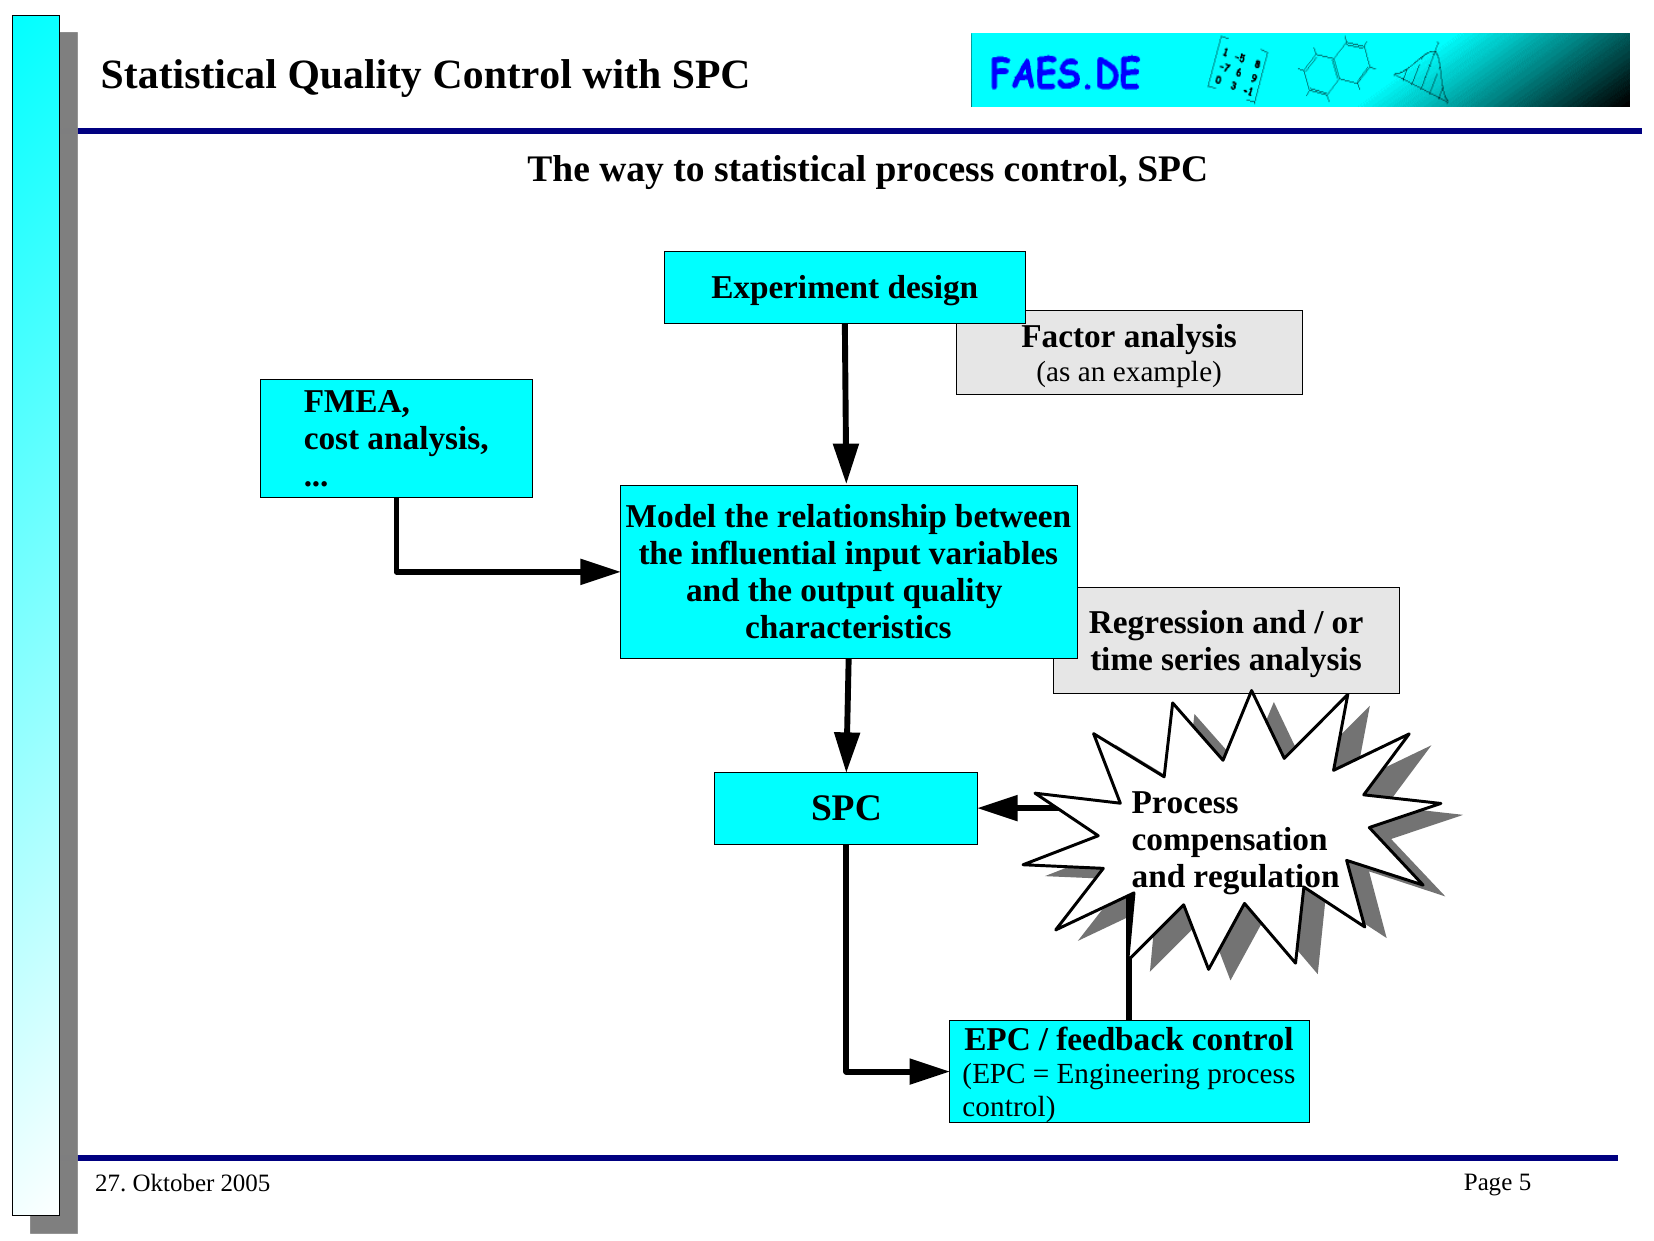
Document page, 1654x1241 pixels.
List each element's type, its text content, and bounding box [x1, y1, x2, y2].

text_box EPC / feedback control (EPC = Engineering process control) [949, 1020, 1310, 1123]
text_box Model the relationship between the influential input variables and the output quality characteristics [620, 485, 1078, 659]
text_box [1023, 690, 1464, 981]
text_box Factor analysis (as an example) [956, 310, 1303, 395]
picture [971, 33, 1630, 108]
text_box October 27, 2005 [95, 1168, 271, 1205]
text_box Process compensation and regulation [1131, 783, 1341, 897]
text_box FMEA, cost analysis, ... [260, 379, 533, 498]
text_box Page <Nummer> [1463, 1167, 1636, 1207]
text_box SPC [714, 772, 978, 845]
text_box [12, 15, 60, 1216]
text_box The way to statistical process control, SPC [100, 147, 1636, 192]
text_box Regression and / or time series analysis [1053, 587, 1400, 694]
text_box Experiment design [664, 251, 1026, 324]
text_box Statistical Quality Control with SPC [100, 51, 810, 100]
